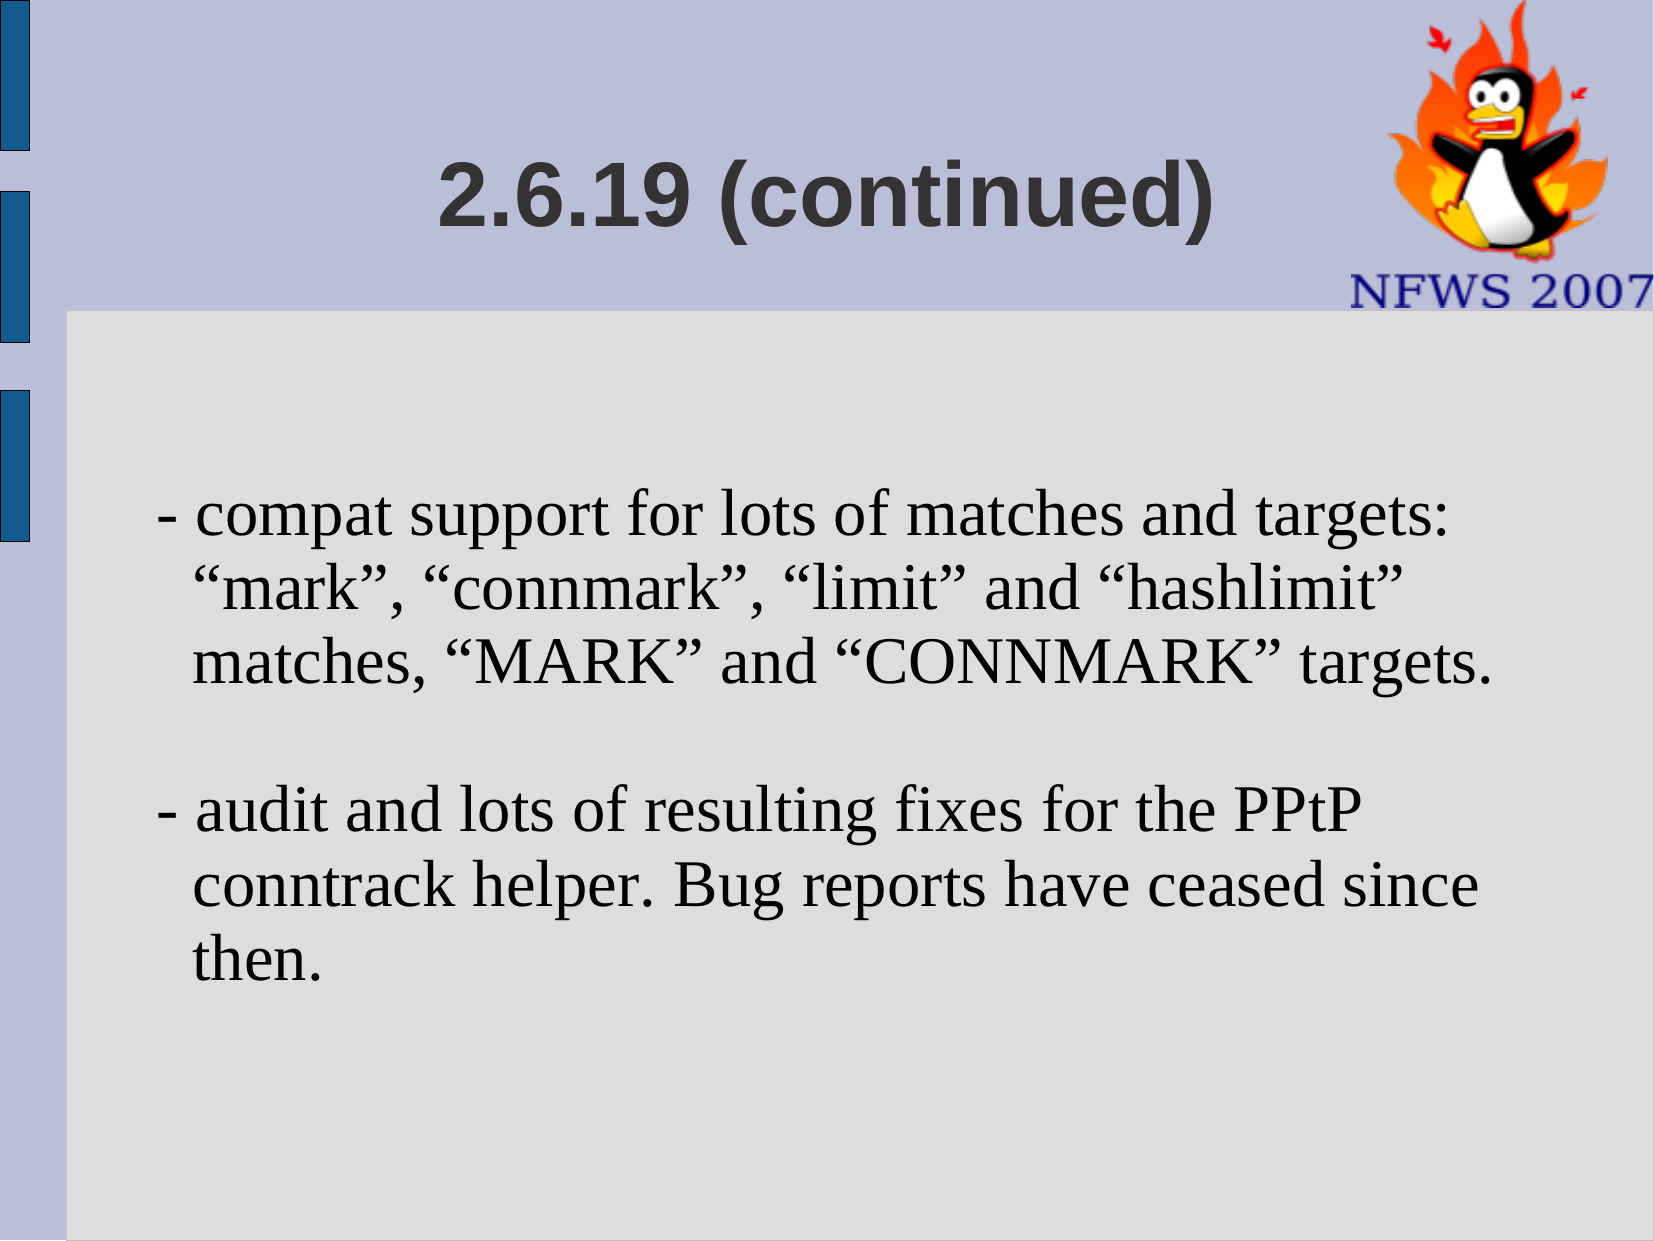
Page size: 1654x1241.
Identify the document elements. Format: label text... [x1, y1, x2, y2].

title 2.6.19 (continued) [121, 98, 1351, 291]
picture [1351, 0, 1654, 308]
subtitle - compat support for lots of matches and targets: “mark”, “connmark”, “limit” and “hashlimit” matches, “MARK” and “CONNMARK” targets. - audit and lots of resulting fixes for the PPtP conntrack helper. Bug reports have ceased since then. [121, 352, 1534, 1119]
